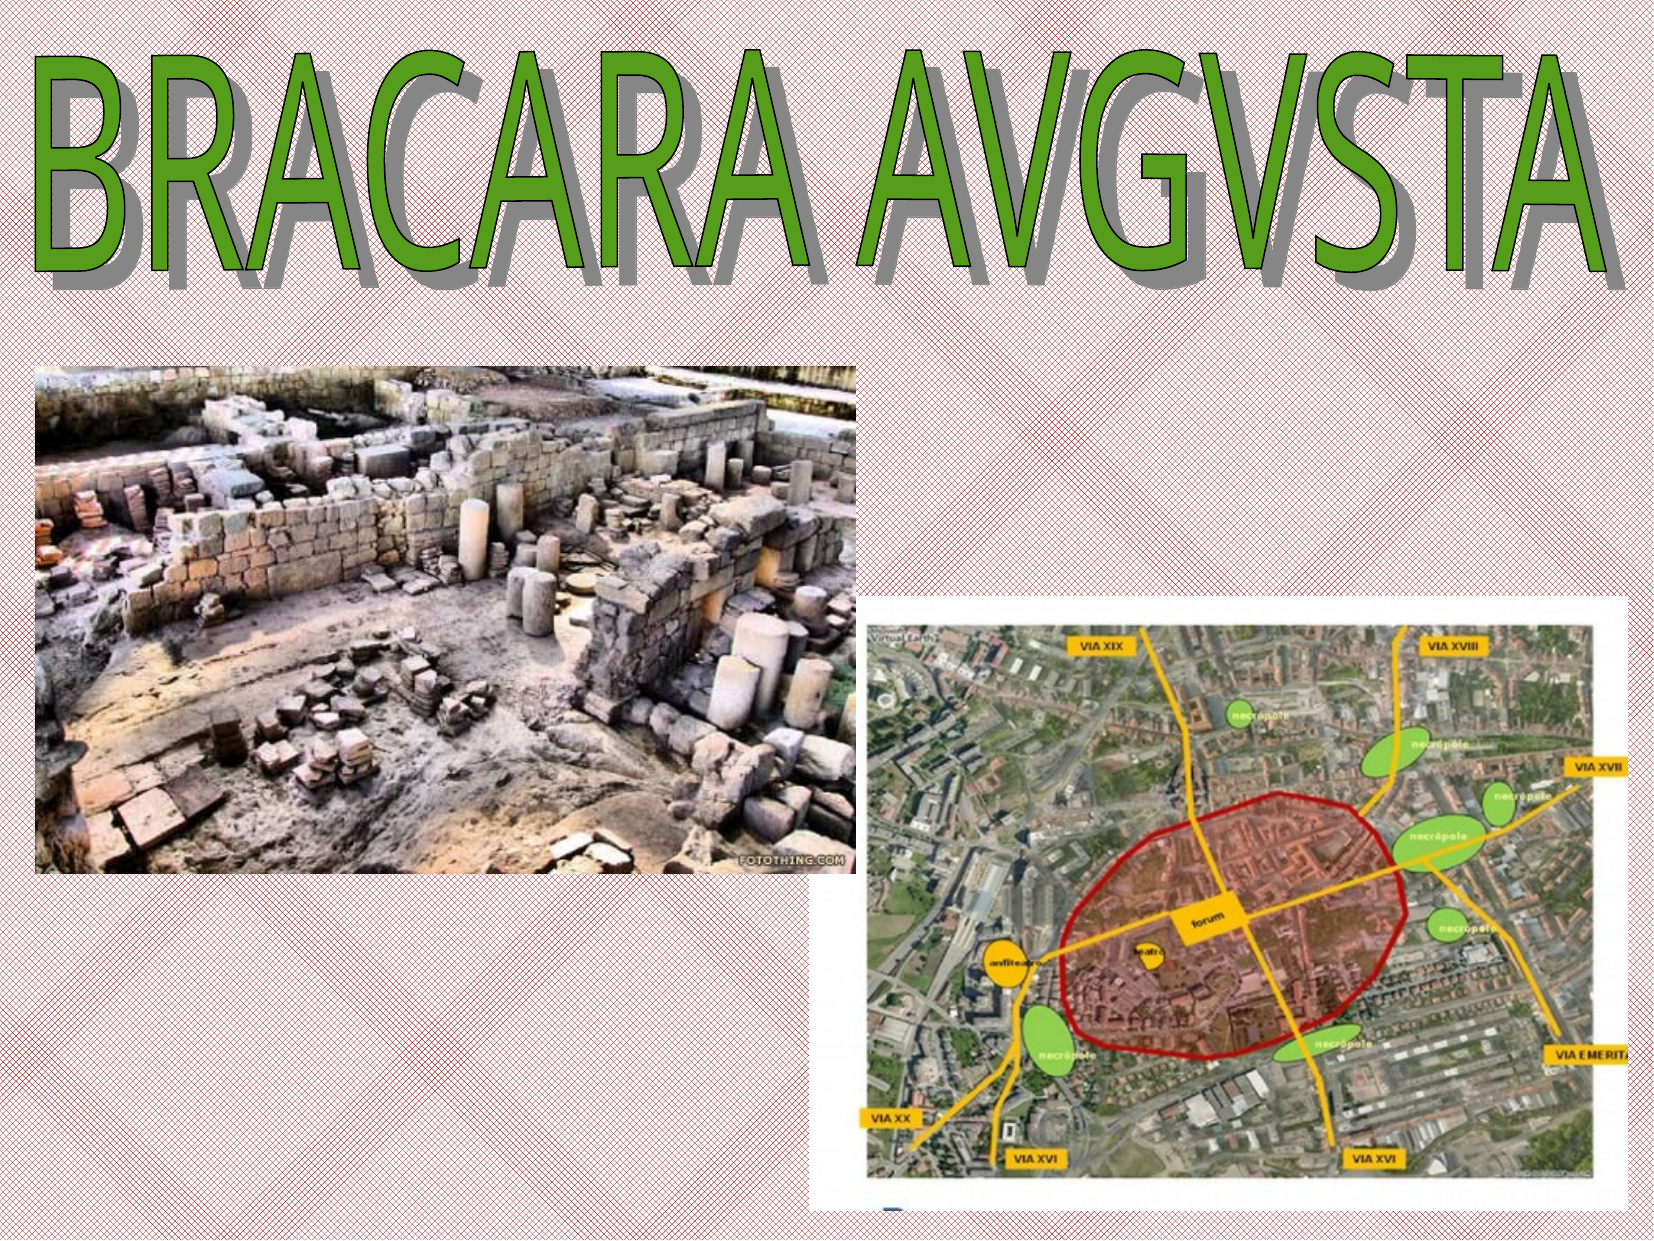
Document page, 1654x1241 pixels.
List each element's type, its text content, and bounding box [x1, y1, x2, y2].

picture [35, 366, 1628, 1211]
text_box BRACARA AVGVSTA [151, 55, 244, 271]
text_box BRACARA AVGVSTA [695, 49, 810, 267]
text_box BRACARA AVGVSTA [1315, 51, 1397, 273]
text_box BRACARA AVGVSTA [1406, 54, 1503, 271]
text_box BRACARA AVGVSTA [35, 56, 125, 272]
text_box BRACARA AVGVSTA [1492, 55, 1607, 272]
text_box BRACARA AVGVSTA [469, 51, 584, 268]
text_box BRACARA AVGVSTA [1199, 53, 1307, 269]
text_box BRACARA AVGVSTA [1080, 49, 1187, 271]
text_box BRACARA AVGVSTA [963, 51, 1071, 267]
text_box BRACARA AVGVSTA [601, 51, 693, 267]
text_box BRACARA AVGVSTA [856, 50, 971, 267]
text_box BRACARA AVGVSTA [367, 50, 465, 272]
text_box BRACARA AVGVSTA [245, 53, 360, 270]
